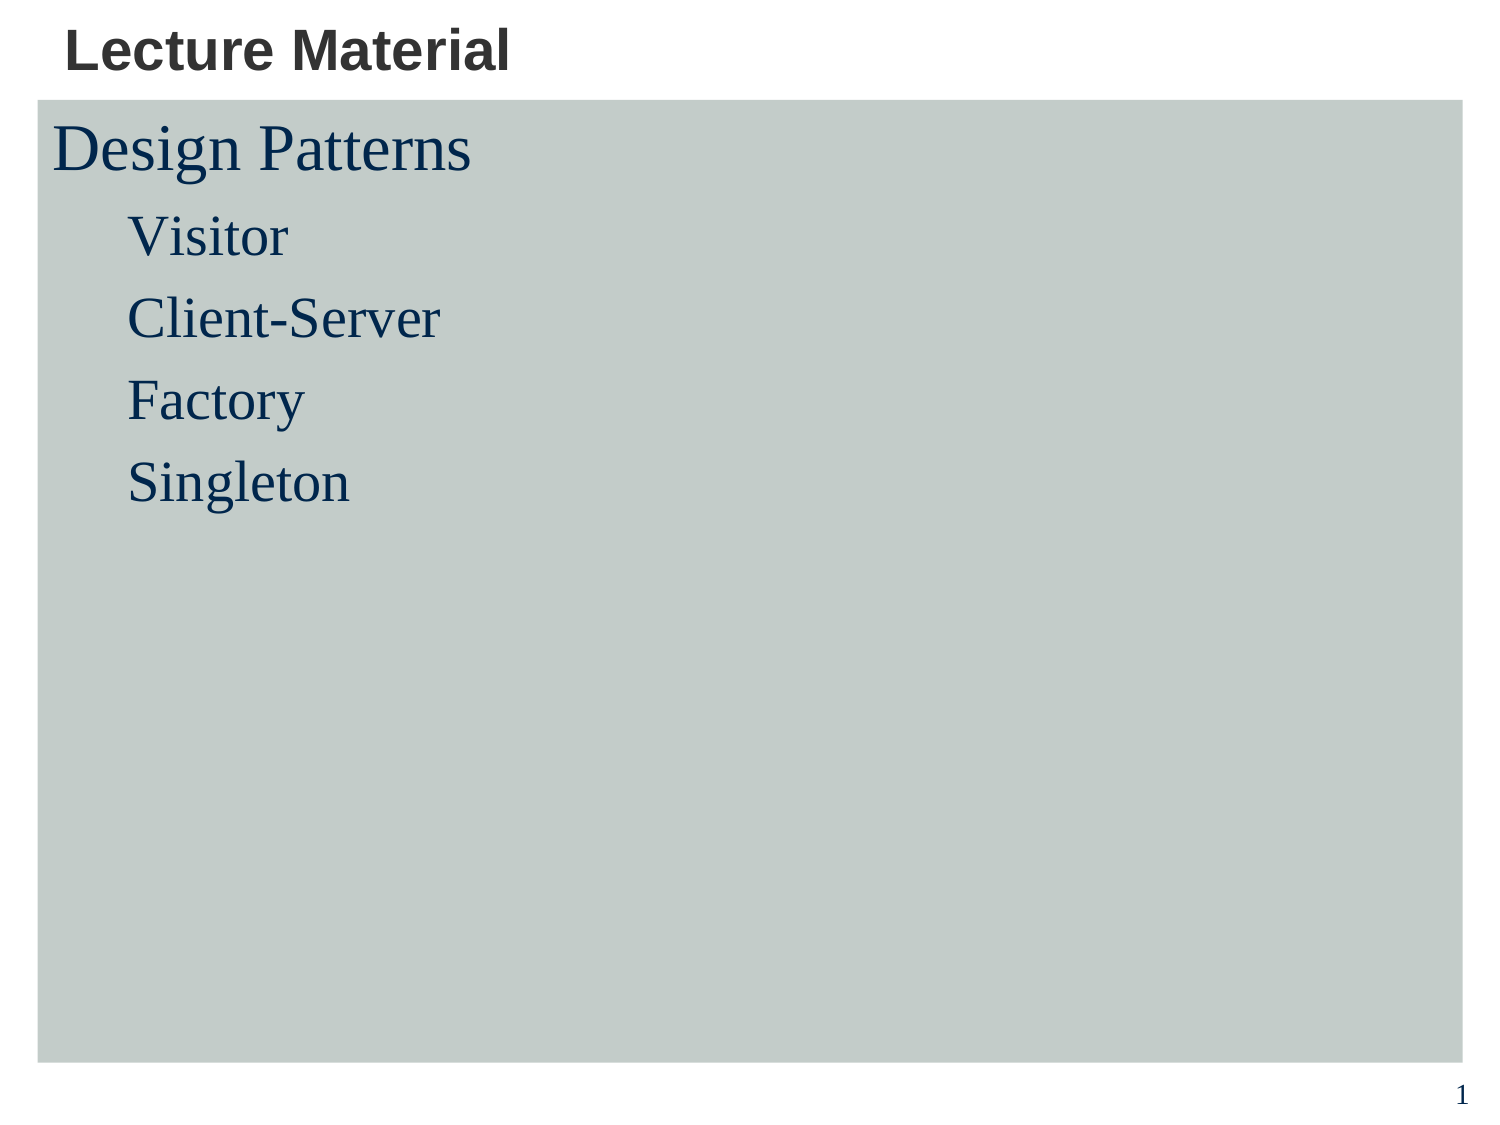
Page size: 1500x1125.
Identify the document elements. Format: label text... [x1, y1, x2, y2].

title Lecture Material [50, 0, 1450, 91]
list Design Patterns Visitor Client-Server Factory Singleton [37, 99, 1463, 1063]
